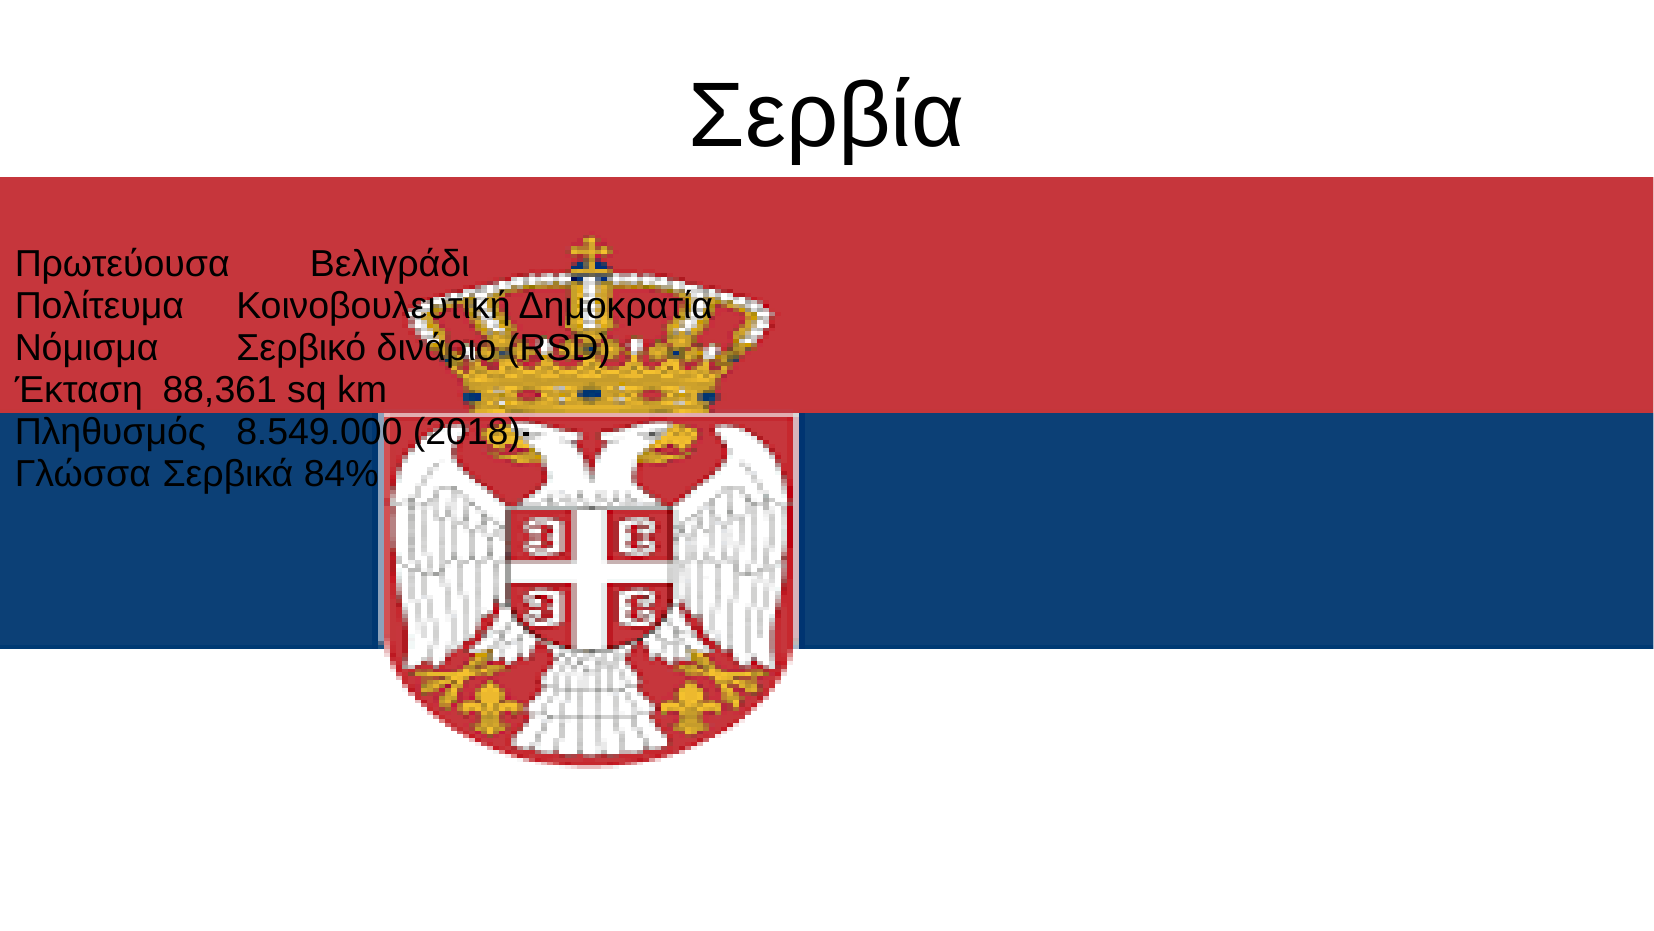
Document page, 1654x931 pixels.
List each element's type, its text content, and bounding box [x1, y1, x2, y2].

picture [0, 177, 1654, 886]
text_box Πρωτεύουσα Βελιγράδι Πολίτευμα Κοινοβουλευτική Δημοκρατία Νόμισμα Σερβικό δινάριο (RSD) Έκταση 88,361 sq km Πληθυσμός 8.549.000 (2018) Γλώσσα Σερβικά 84% [0, 235, 729, 502]
title Σερβία [82, 37, 1571, 177]
